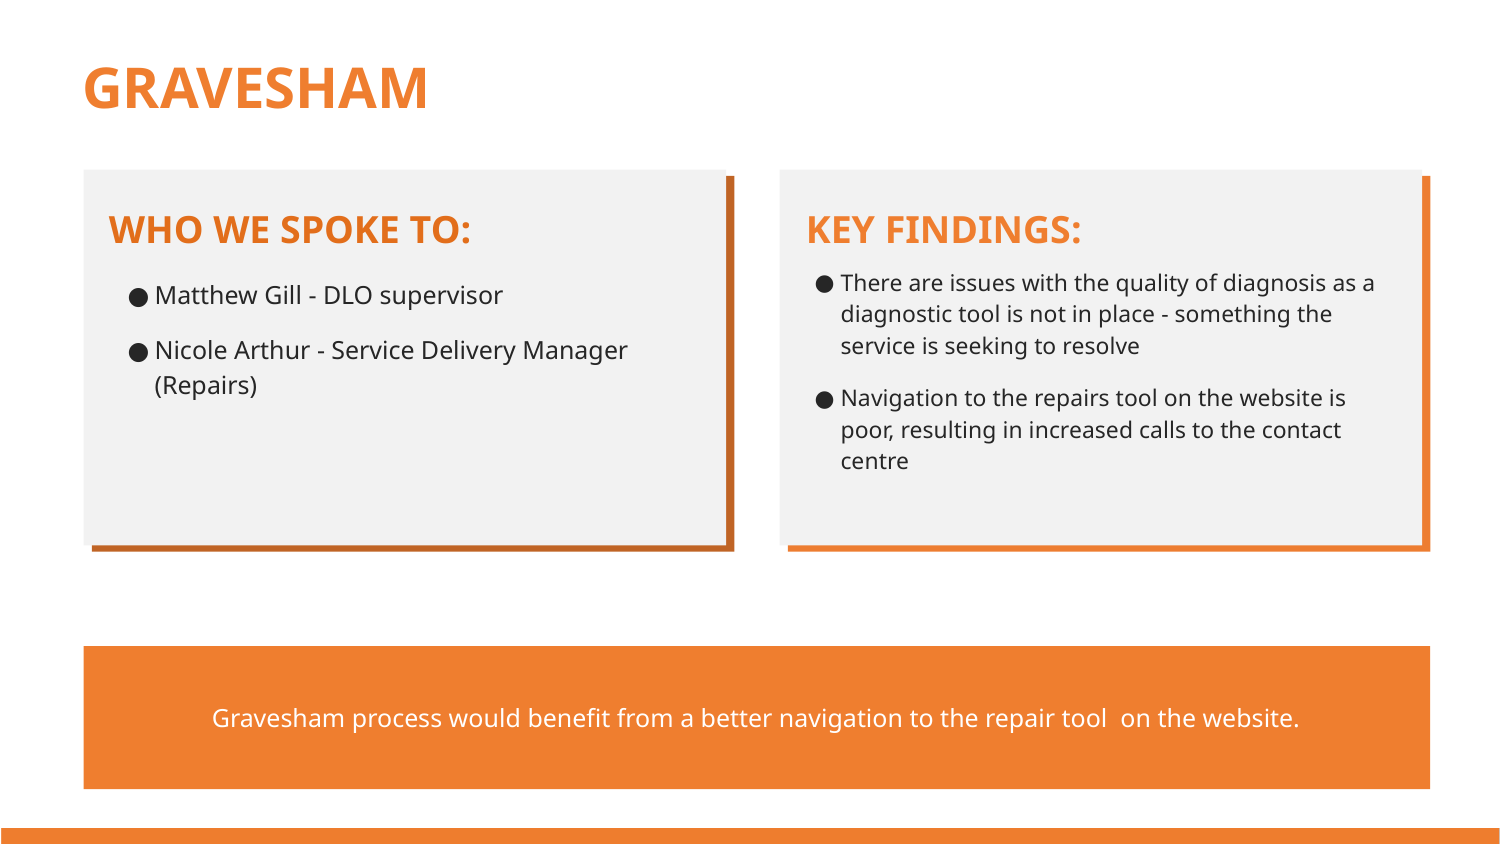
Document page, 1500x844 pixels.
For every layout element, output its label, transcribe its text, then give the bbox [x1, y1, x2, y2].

text_box [779, 169, 1431, 552]
text_box GRAVESHAM [71, 46, 722, 135]
text_box WHO WE SPOKE TO: [103, 191, 515, 259]
text_box Gravesham process would benefit from a better navigation to the repair tool on the website. [83, 646, 1431, 790]
text_box KEY FINDINGS: [800, 191, 1457, 245]
text_box There are issues with the quality of diagnosis as a diagnostic tool is not in place - something the service is seeking to resolve Navigation to the repairs tool on the website is poor, resulting in increased calls to the contact centre [800, 258, 1390, 470]
text_box Matthew Gill - DLO supervisor Nicole Arthur - Service Delivery Manager (Repairs) [114, 269, 696, 397]
picture [0, 828, 1500, 844]
text_box [83, 169, 735, 552]
